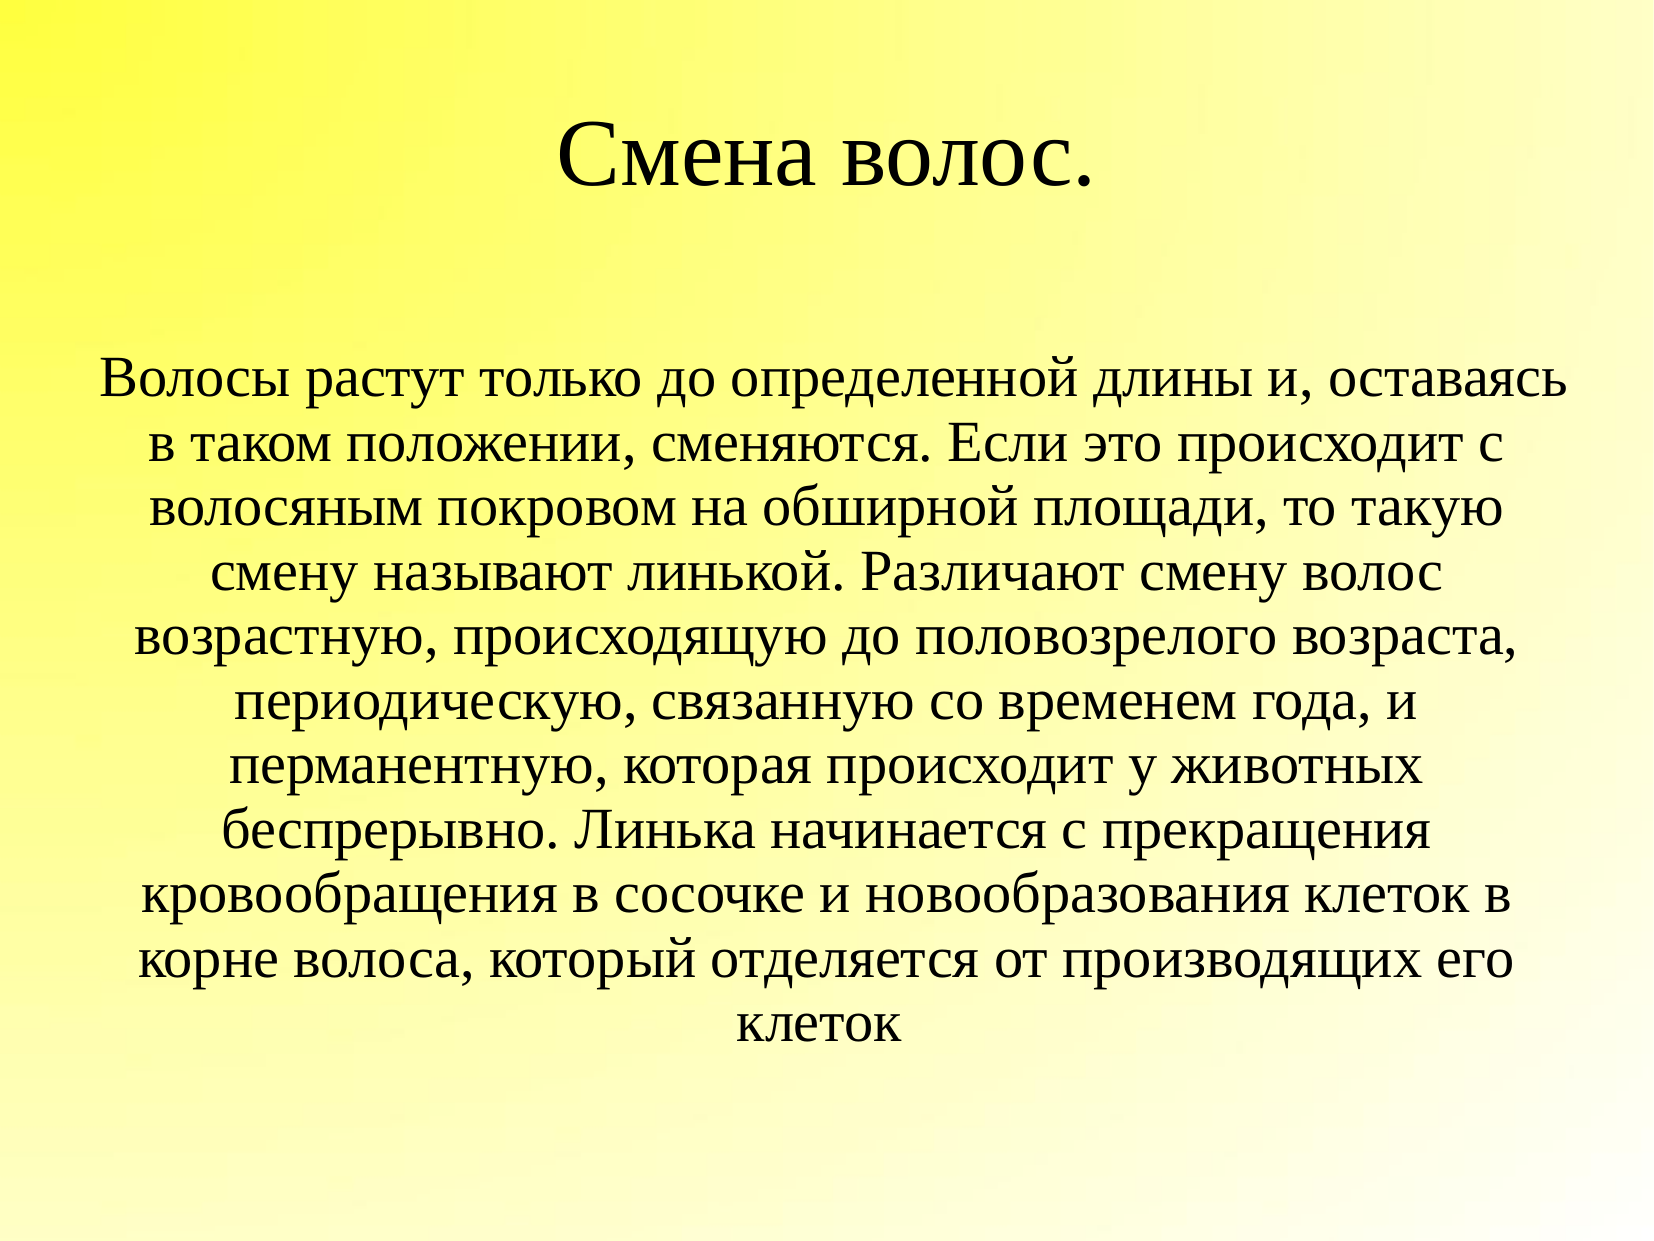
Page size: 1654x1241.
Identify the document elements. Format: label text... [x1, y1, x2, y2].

title Смена волос. [82, 49, 1571, 257]
subtitle Волосы растут только до определенной длины и, оставаясь в таком положении, сменяются. Если это происходит с волосяным покровом на обширной площади, то такую смену называют линькой. Различают смену волос возрастную, происходящую до половозрелого возраста, периодическую, связанную со временем года, и перманентную, которая происходит у животных беспрерывно. Линька начинается с прекращения кровообращения в сосочке и новообразования клеток в корне волоса, который отделяется от производящих его клеток [82, 290, 1571, 1109]
picture [0, 0, 1654, 1241]
